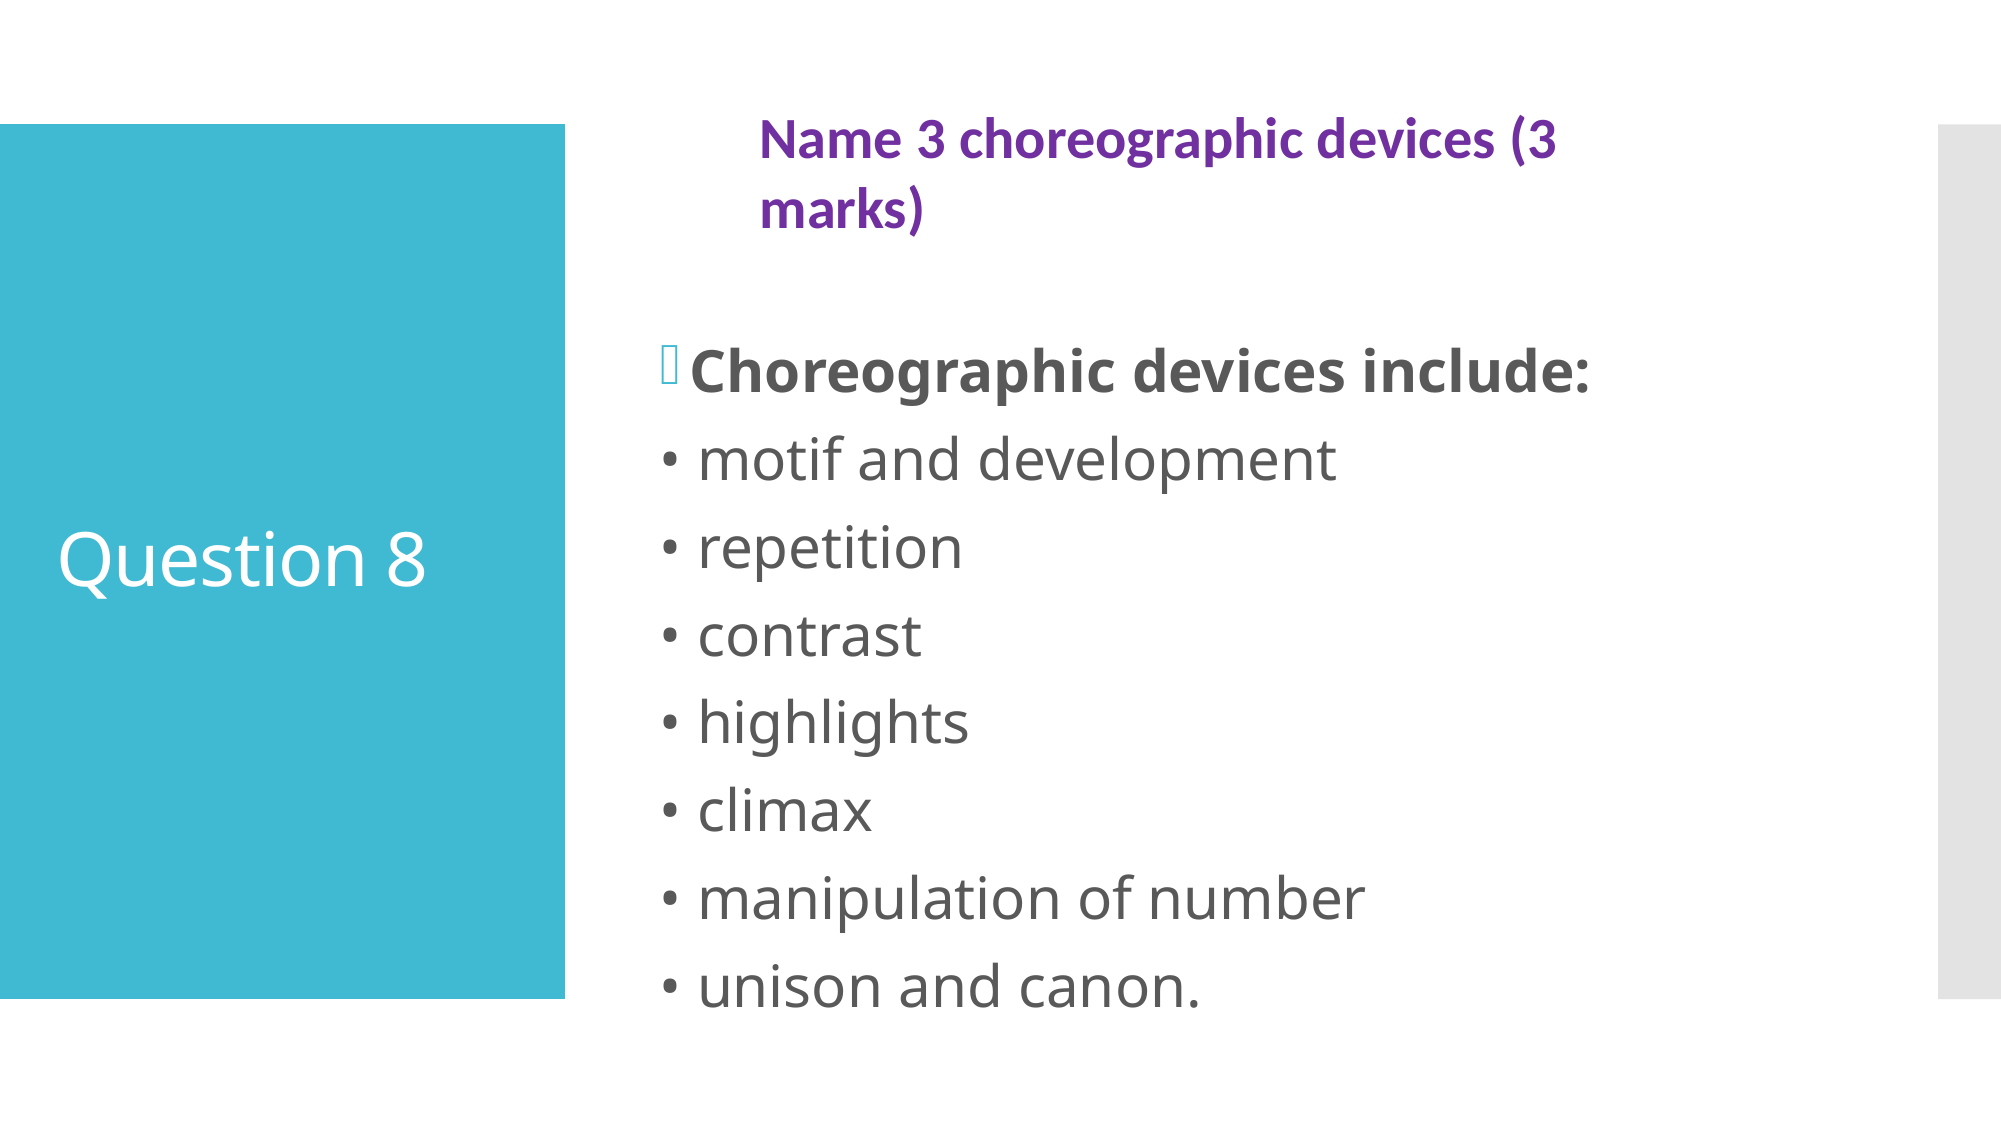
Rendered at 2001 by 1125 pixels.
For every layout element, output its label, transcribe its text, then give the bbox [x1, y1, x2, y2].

text_box Name 3 choreographic devices (3 marks) [744, 93, 1746, 250]
list Choreographic devices include: • motif and development • repetition • contrast • highlights • climax • manipulation of number • unison and canon. [644, 261, 1845, 1102]
title Question 8 [41, 184, 526, 940]
